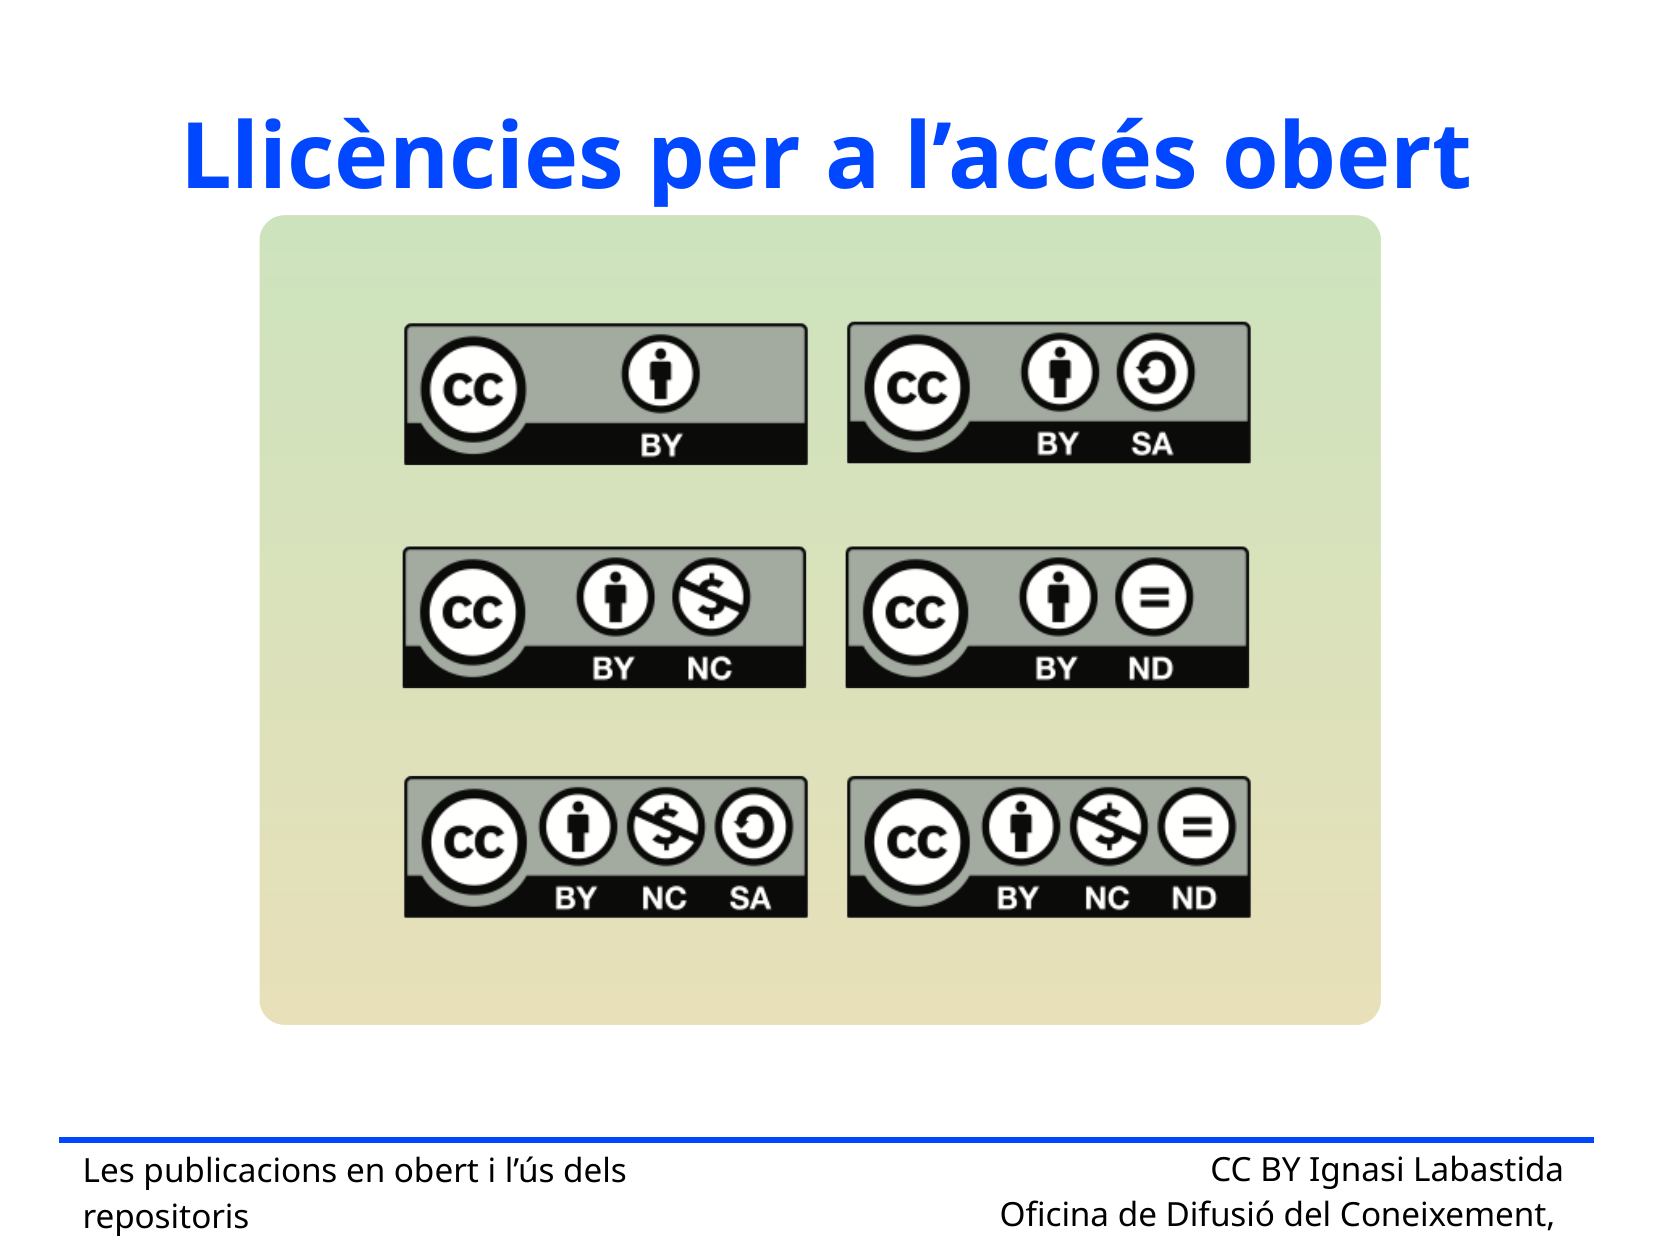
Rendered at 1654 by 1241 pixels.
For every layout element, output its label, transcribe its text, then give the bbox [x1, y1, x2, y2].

text_box [255, 211, 1386, 1030]
title Llicències per a l’accés obert [82, 49, 1571, 257]
picture [401, 320, 1253, 920]
